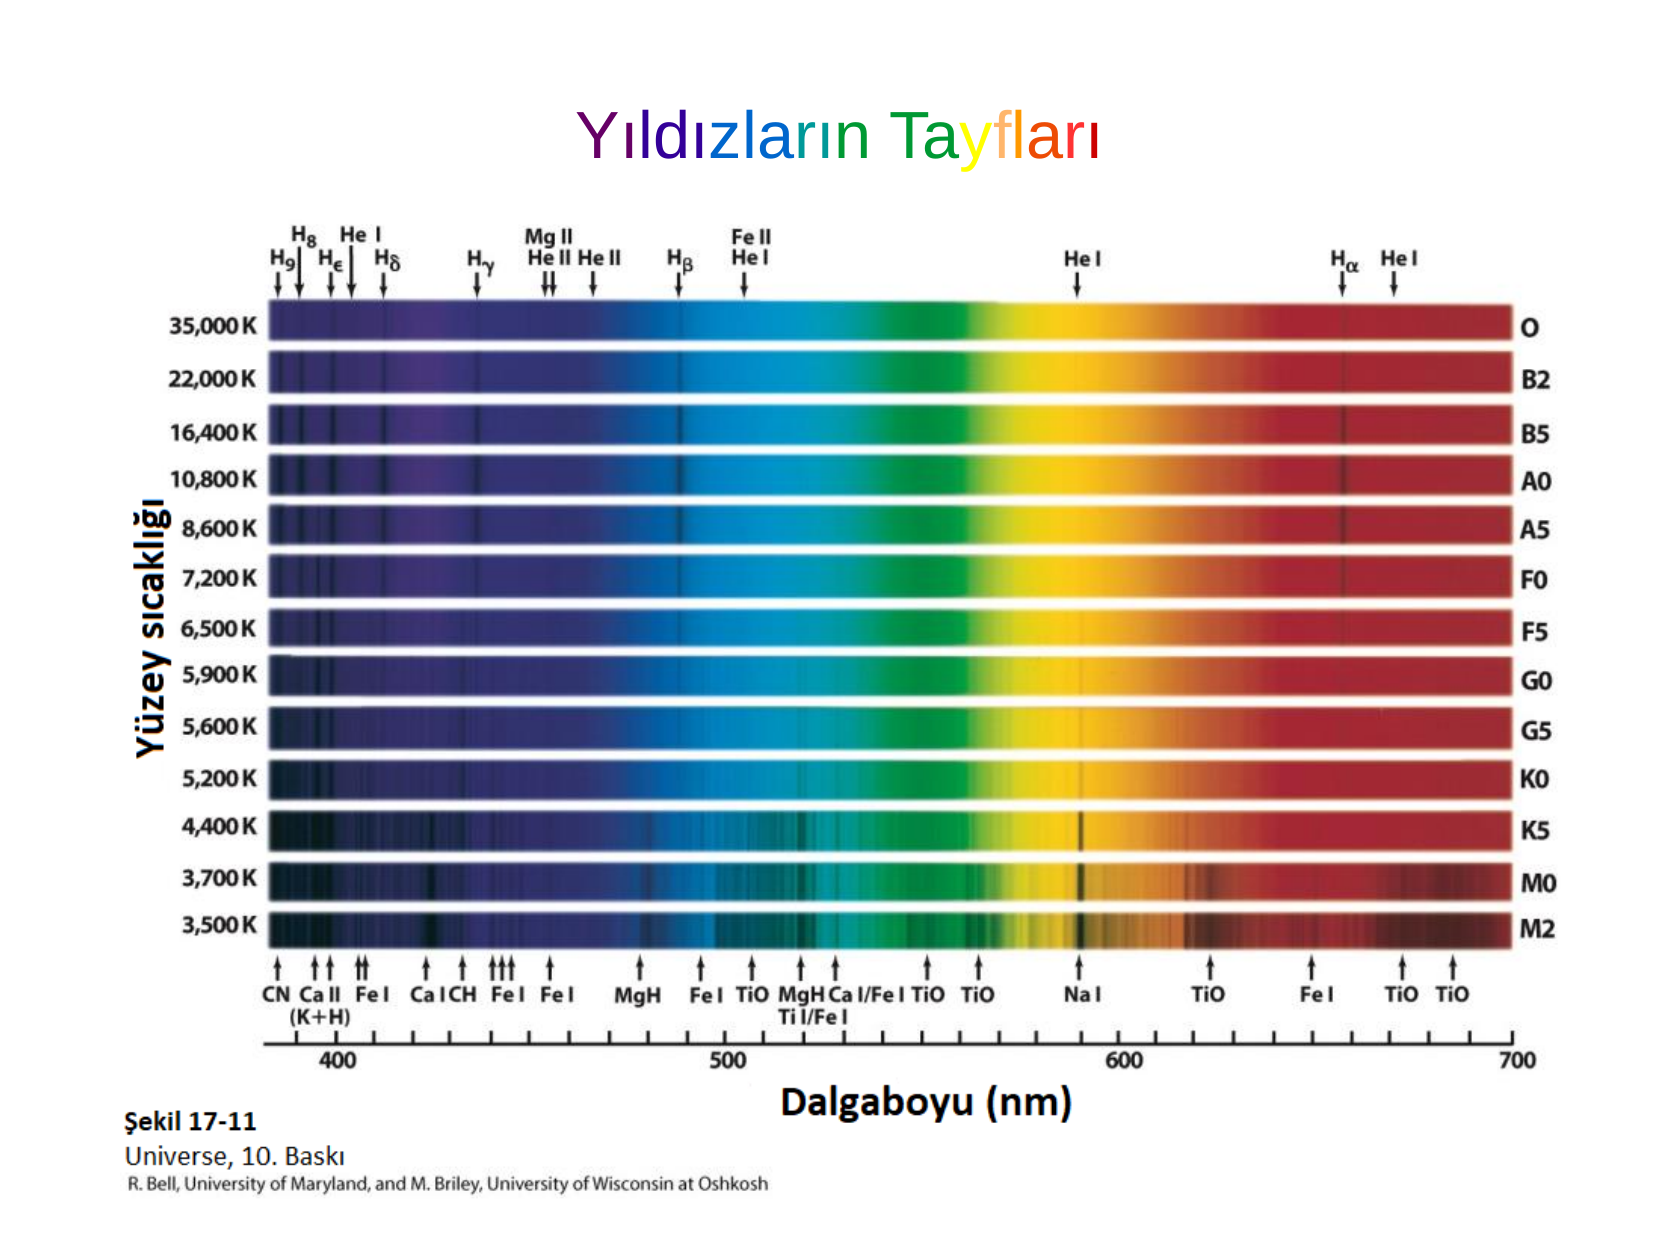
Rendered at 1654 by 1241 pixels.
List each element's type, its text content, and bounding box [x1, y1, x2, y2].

text_box Yıldızların Tayfları [240, 90, 1441, 198]
picture [120, 214, 1561, 1201]
